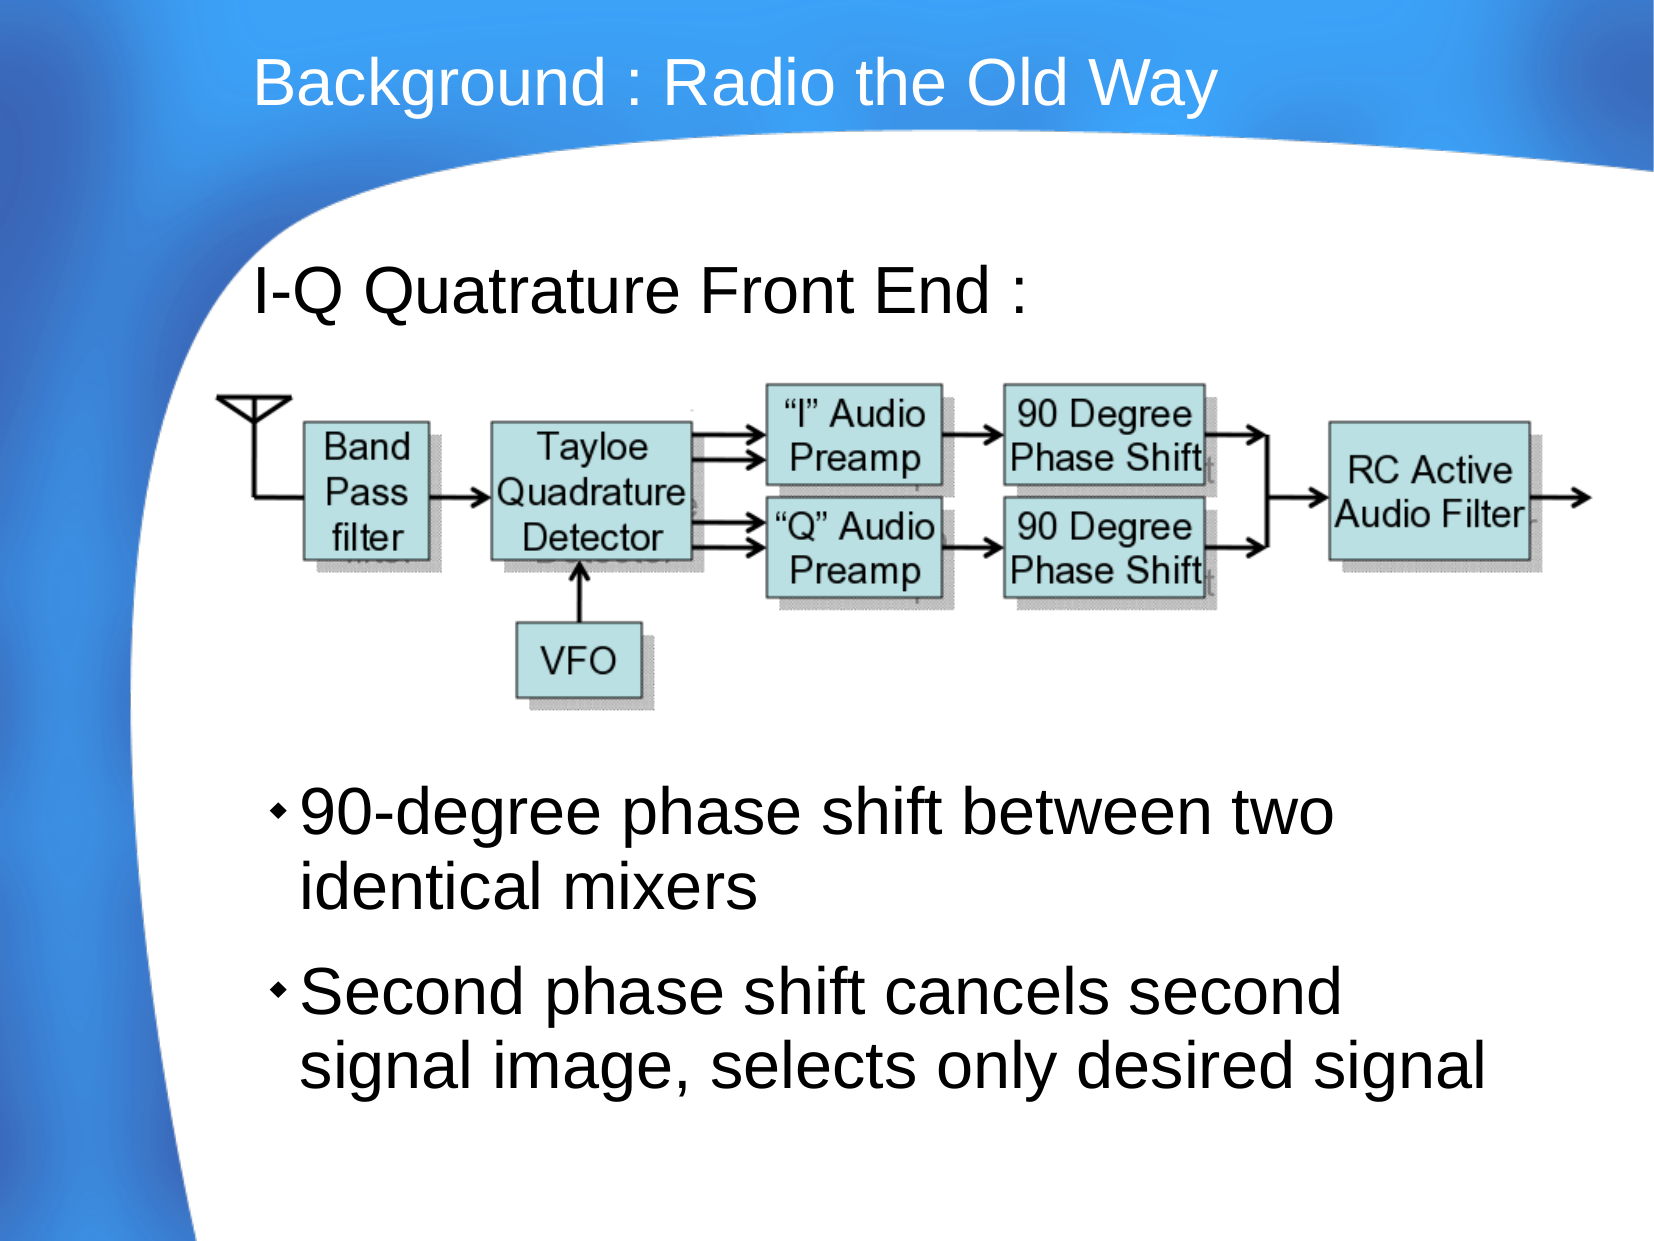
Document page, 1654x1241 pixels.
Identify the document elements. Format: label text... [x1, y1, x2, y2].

list Background : Radio the Old Way I-Q Quatrature Front End : 90-degree phase shift between two identical mixers Second phase shift cancels second signal image, selects only desired signal [252, 45, 1535, 352]
list Background : Radio the Old Way I-Q Quatrature Front End : 90-degree phase shift between two identical mixers Second phase shift cancels second signal image, selects only desired signal [252, 721, 1535, 1171]
picture [0, 0, 1654, 1241]
